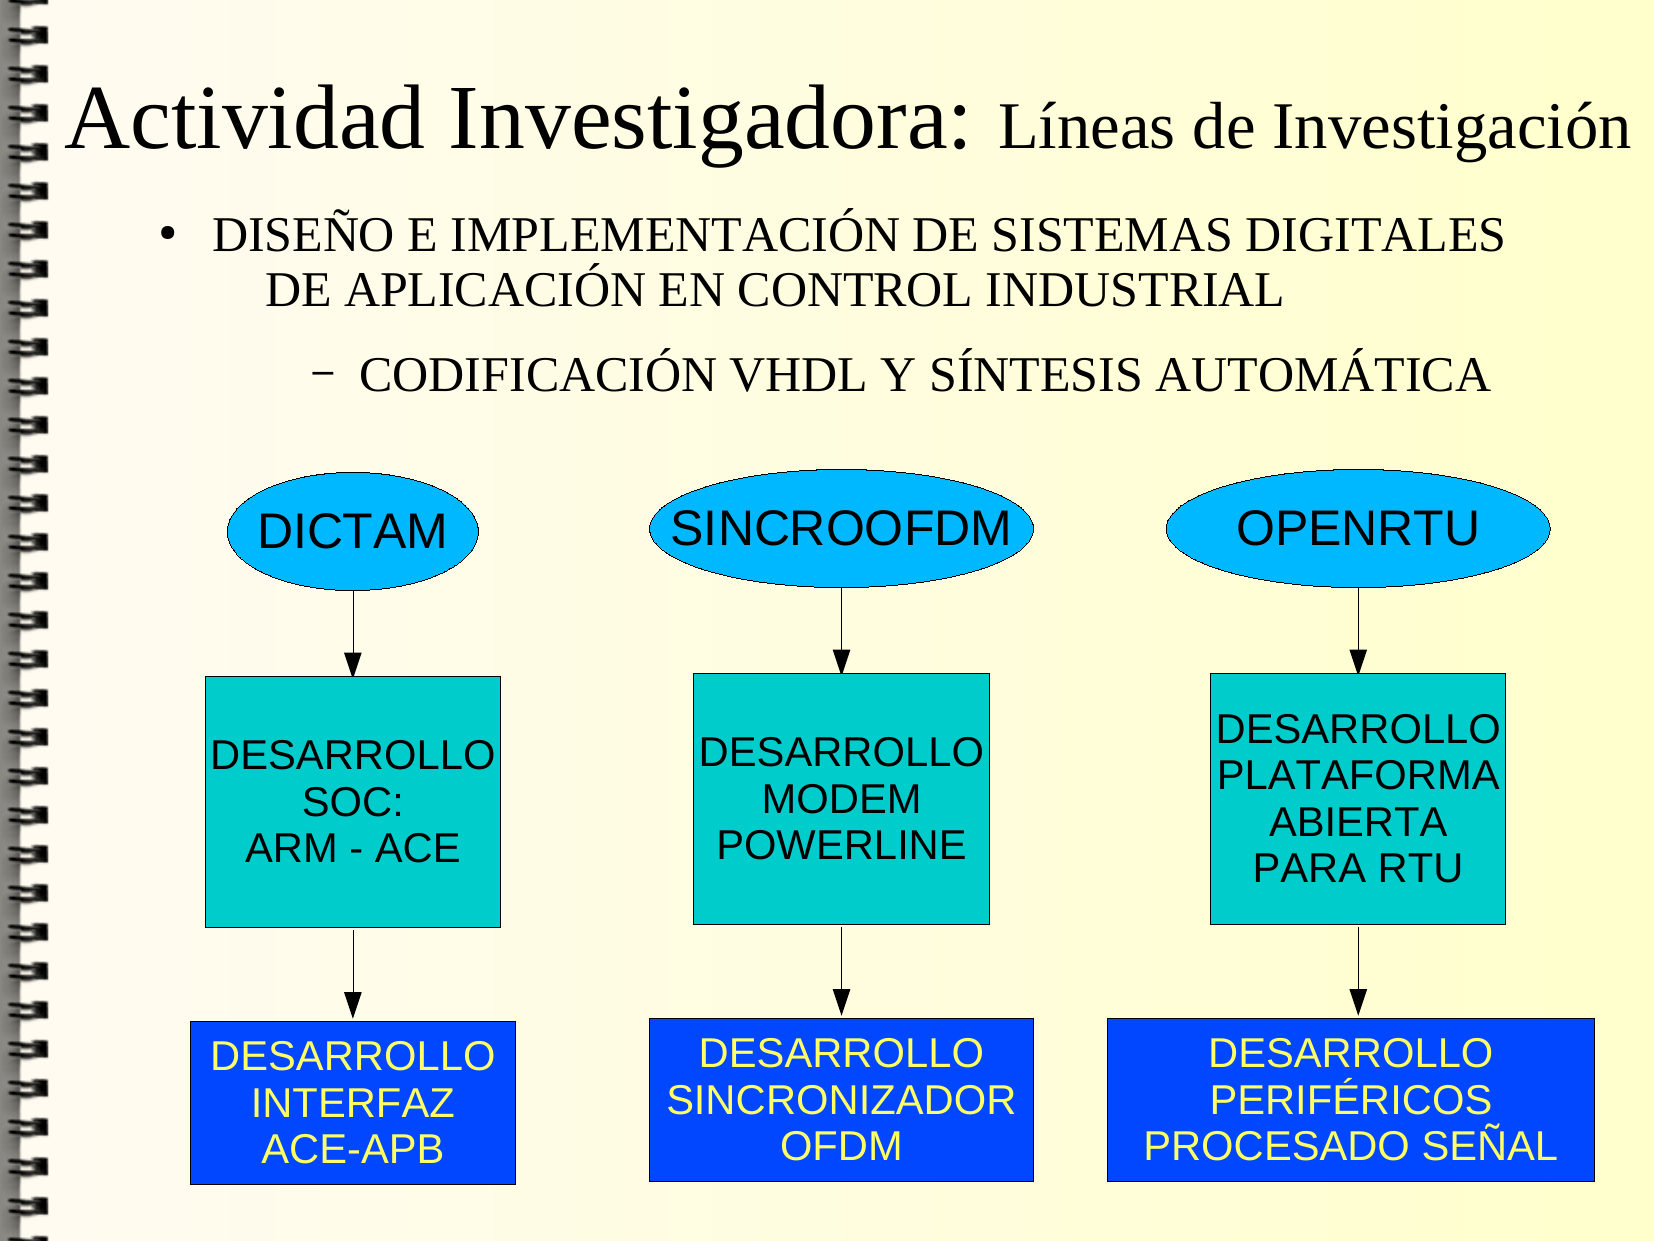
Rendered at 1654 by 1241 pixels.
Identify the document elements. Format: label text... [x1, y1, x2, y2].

text_box DESARROLLO SINCRONIZADOR OFDM [649, 1018, 1034, 1182]
title Actividad Investigadora: Líneas de Investigación [59, 14, 1639, 222]
text_box OPENRTU [1166, 469, 1551, 588]
text_box DESARROLLO PERIFÉRICOS PROCESADO SEÑAL [1107, 1018, 1595, 1182]
picture [0, 0, 1654, 1241]
text_box DESARROLLO PLATAFORMA ABIERTA PARA RTU [1210, 673, 1506, 925]
text_box DESARROLLO MODEM POWERLINE [693, 673, 990, 925]
text_box DESARROLLO INTERFAZ ACE-APB [190, 1021, 516, 1185]
text_box DICTAM [227, 472, 479, 591]
text_box SINCROOFDM [649, 469, 1034, 588]
text_box DESARROLLO SOC: ARM - ACE [205, 676, 501, 928]
list DISEÑO E IMPLEMENTACIÓN DE SISTEMAS DIGITALES DE APLICACIÓN EN CONTROL INDUSTRIAL CODIFICACIÓN VHDL Y SÍNTESIS AUTOMÁTICA [123, 206, 1536, 988]
